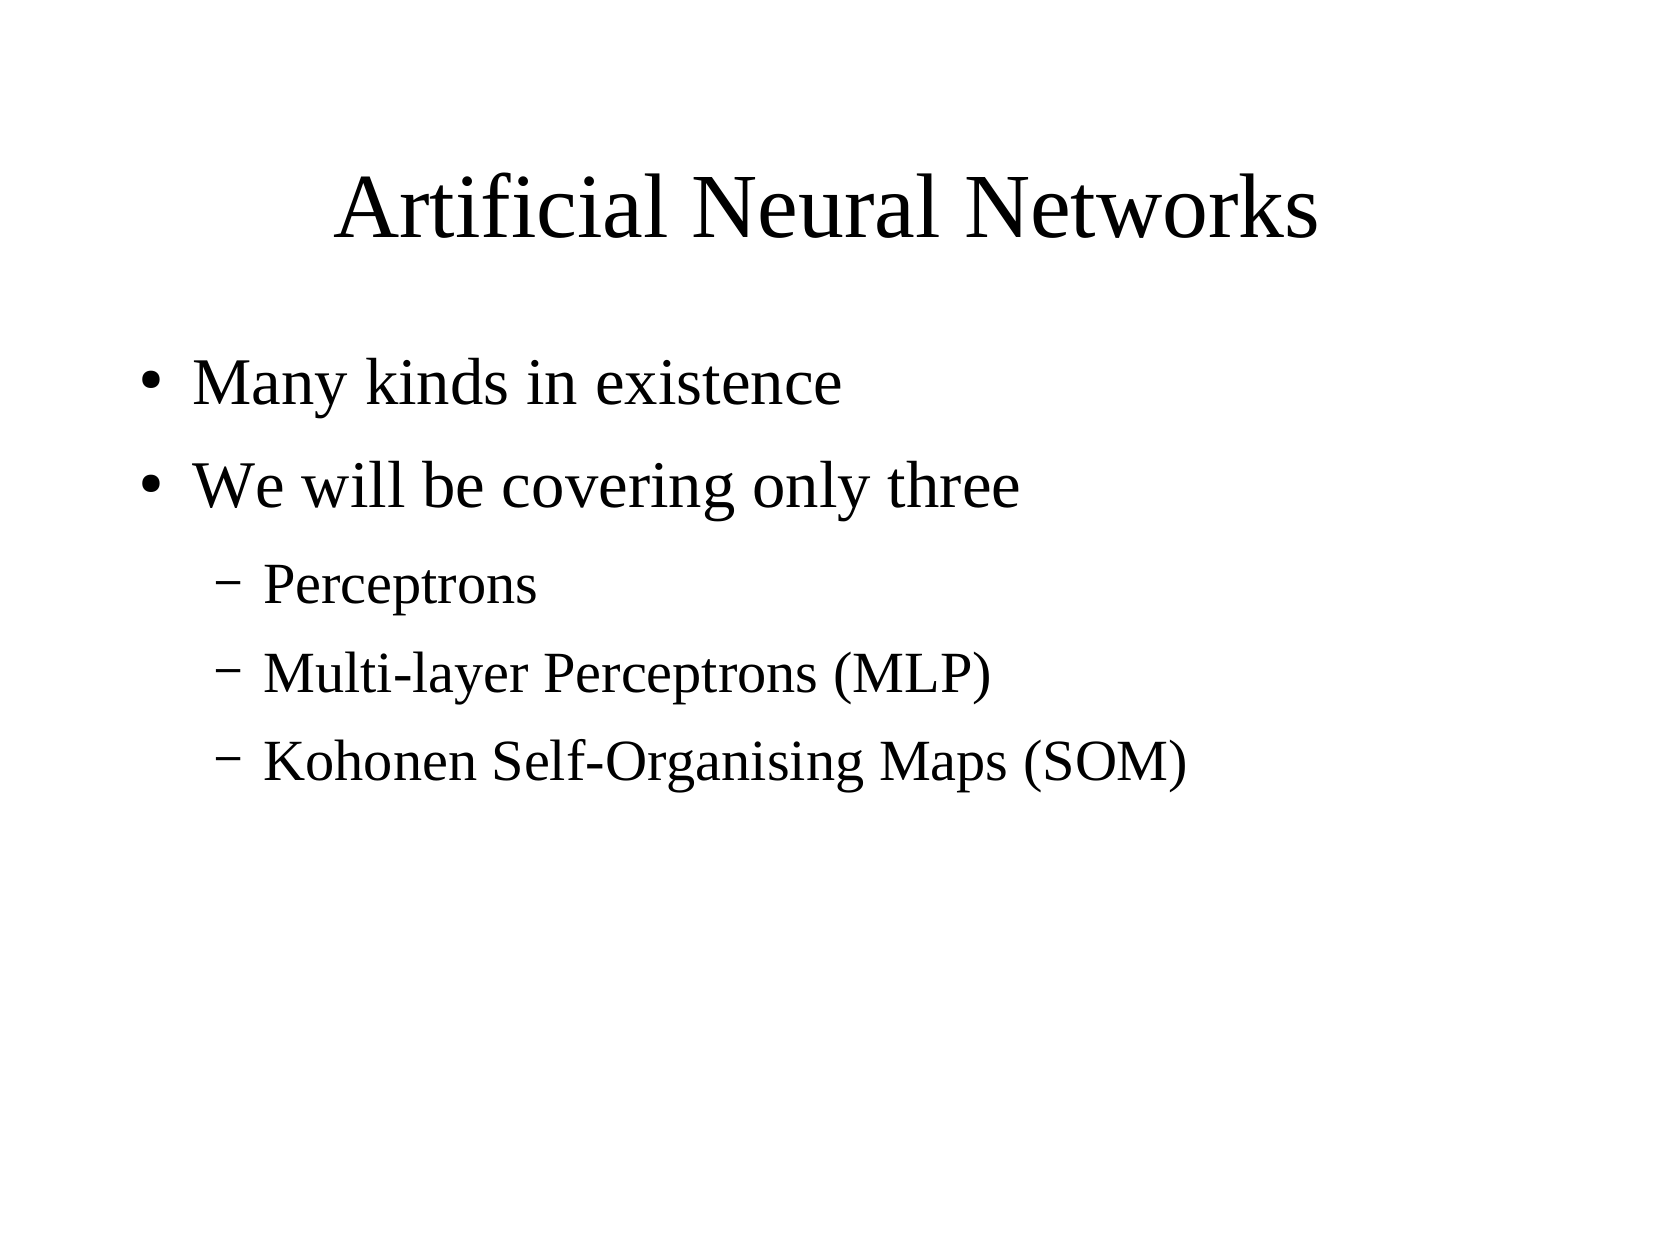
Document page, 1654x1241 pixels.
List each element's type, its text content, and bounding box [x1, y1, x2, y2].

list Many kinds in existence We will be covering only three Perceptrons Multi-layer Perceptrons (MLP) Kohonen Self-Organising Maps (SOM) [121, 344, 1534, 1127]
title Artificial Neural Networks [121, 102, 1534, 311]
